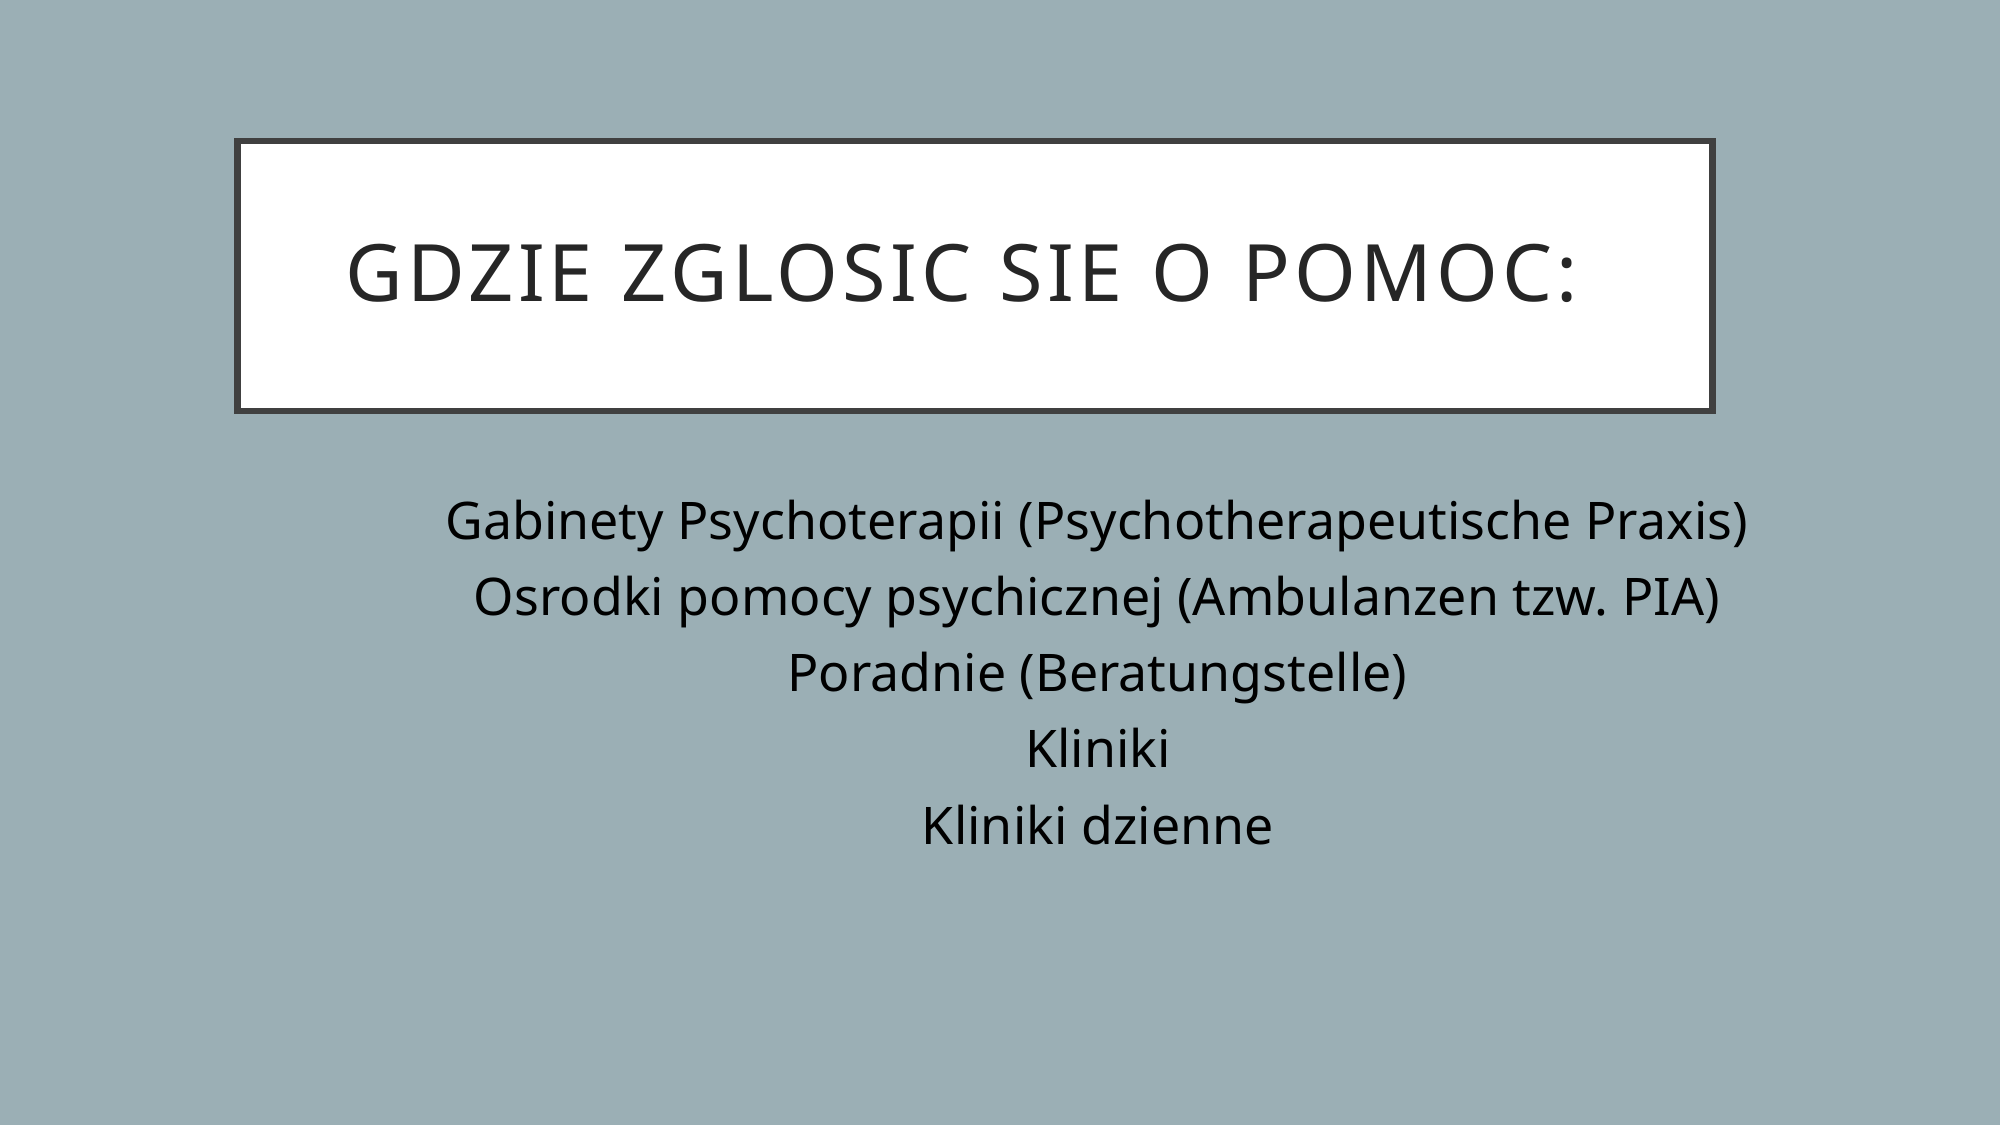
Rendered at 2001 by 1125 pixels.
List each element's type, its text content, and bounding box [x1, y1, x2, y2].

title Gdzie zglosic sie o pomoc: [237, 141, 1713, 412]
subtitle Gabinety Psychoterapii (Psychotherapeutische Praxis) Osrodki pomocy psychicznej (Ambulanzen tzw. PIA) Poradnie (Beratungstelle) Kliniki Kliniki dzienne [417, 486, 1780, 909]
